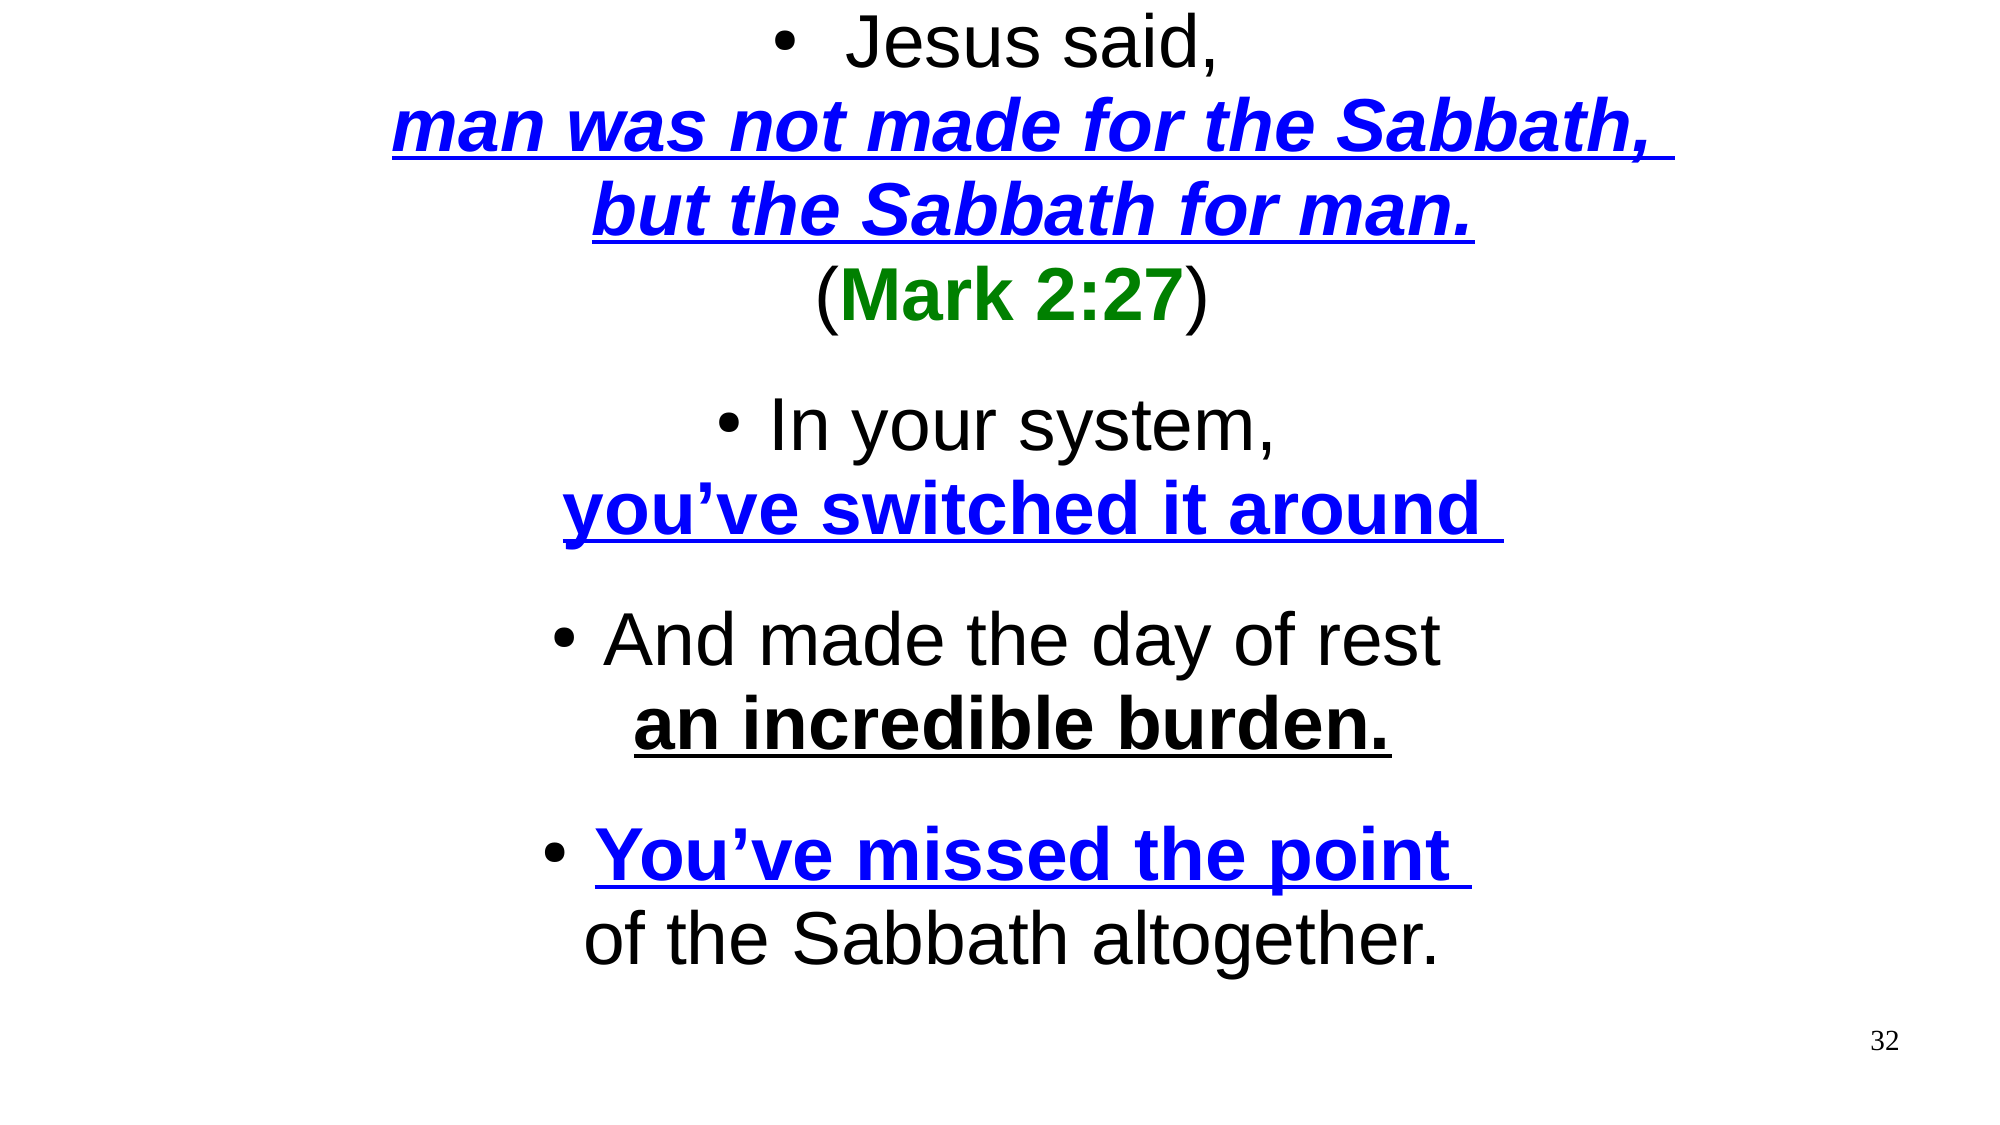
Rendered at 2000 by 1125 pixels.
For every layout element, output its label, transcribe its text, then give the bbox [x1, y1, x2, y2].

list Jesus said, man was not made for the Sabbath, but the Sabbath for man. (Mark 2:27) In your system, you’ve switched it around And made the day of rest an incredible burden. You’ve missed the point of the Sabbath altogether. [0, 0, 1996, 1123]
